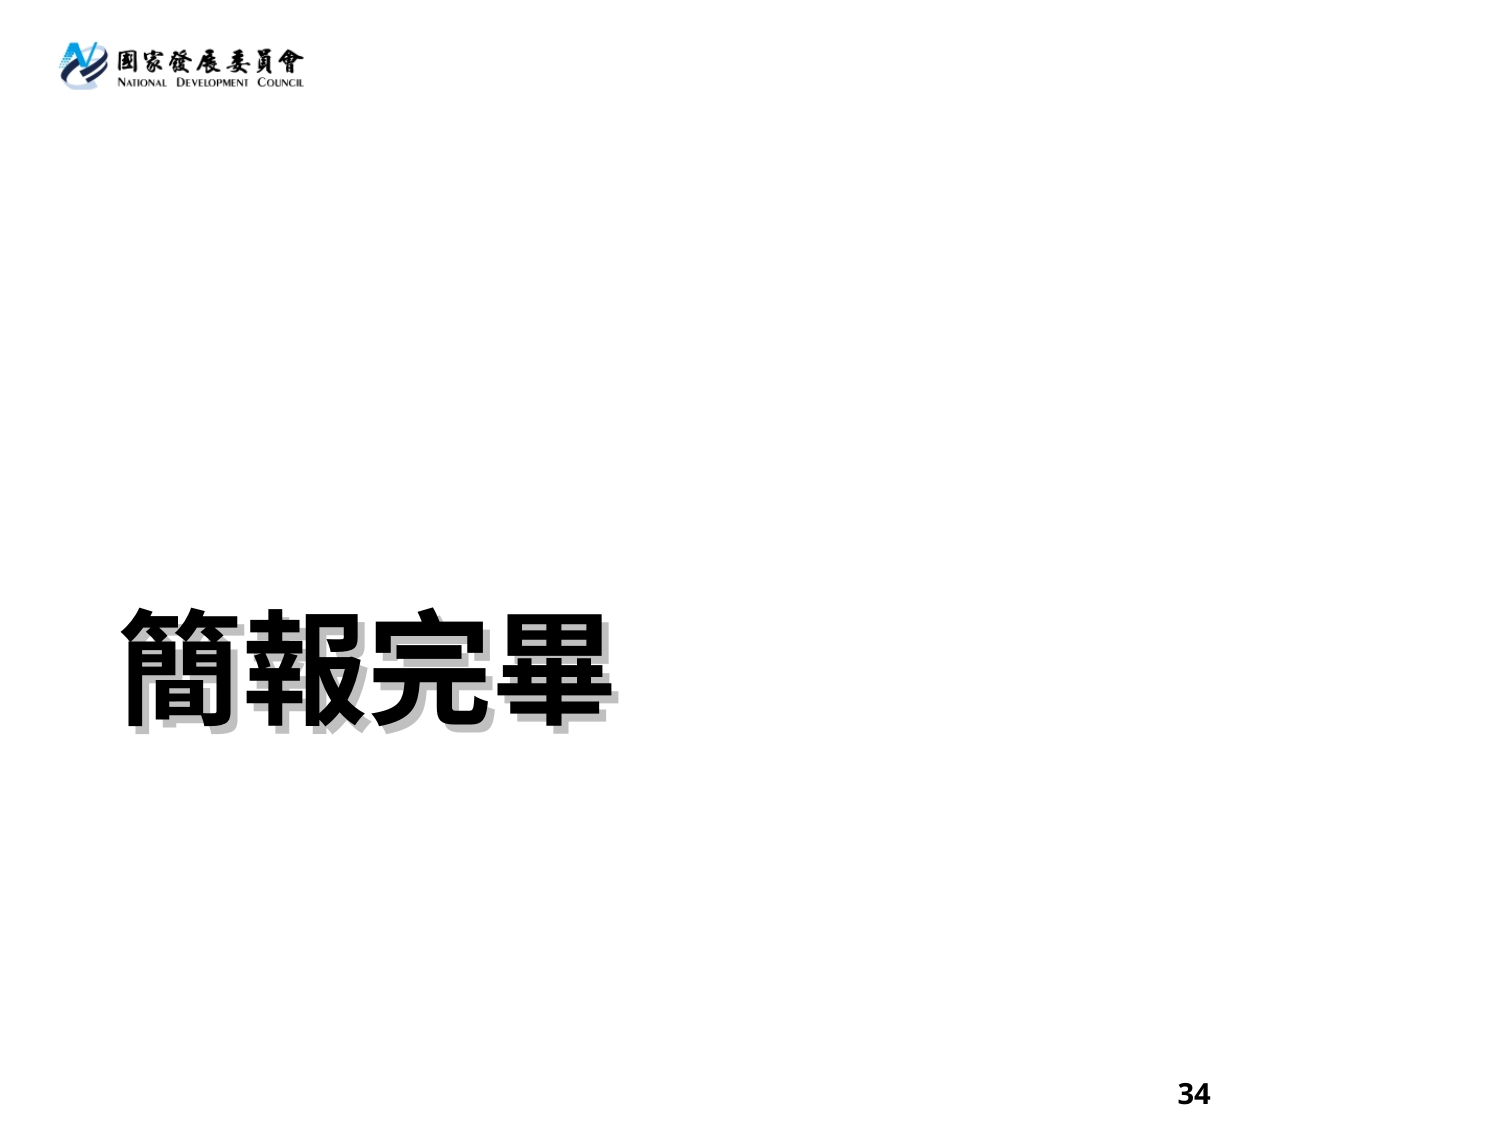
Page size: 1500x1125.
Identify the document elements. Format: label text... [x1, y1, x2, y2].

title 簡報完畢 [102, 581, 1397, 749]
text_box 34 [1162, 1065, 1500, 1125]
